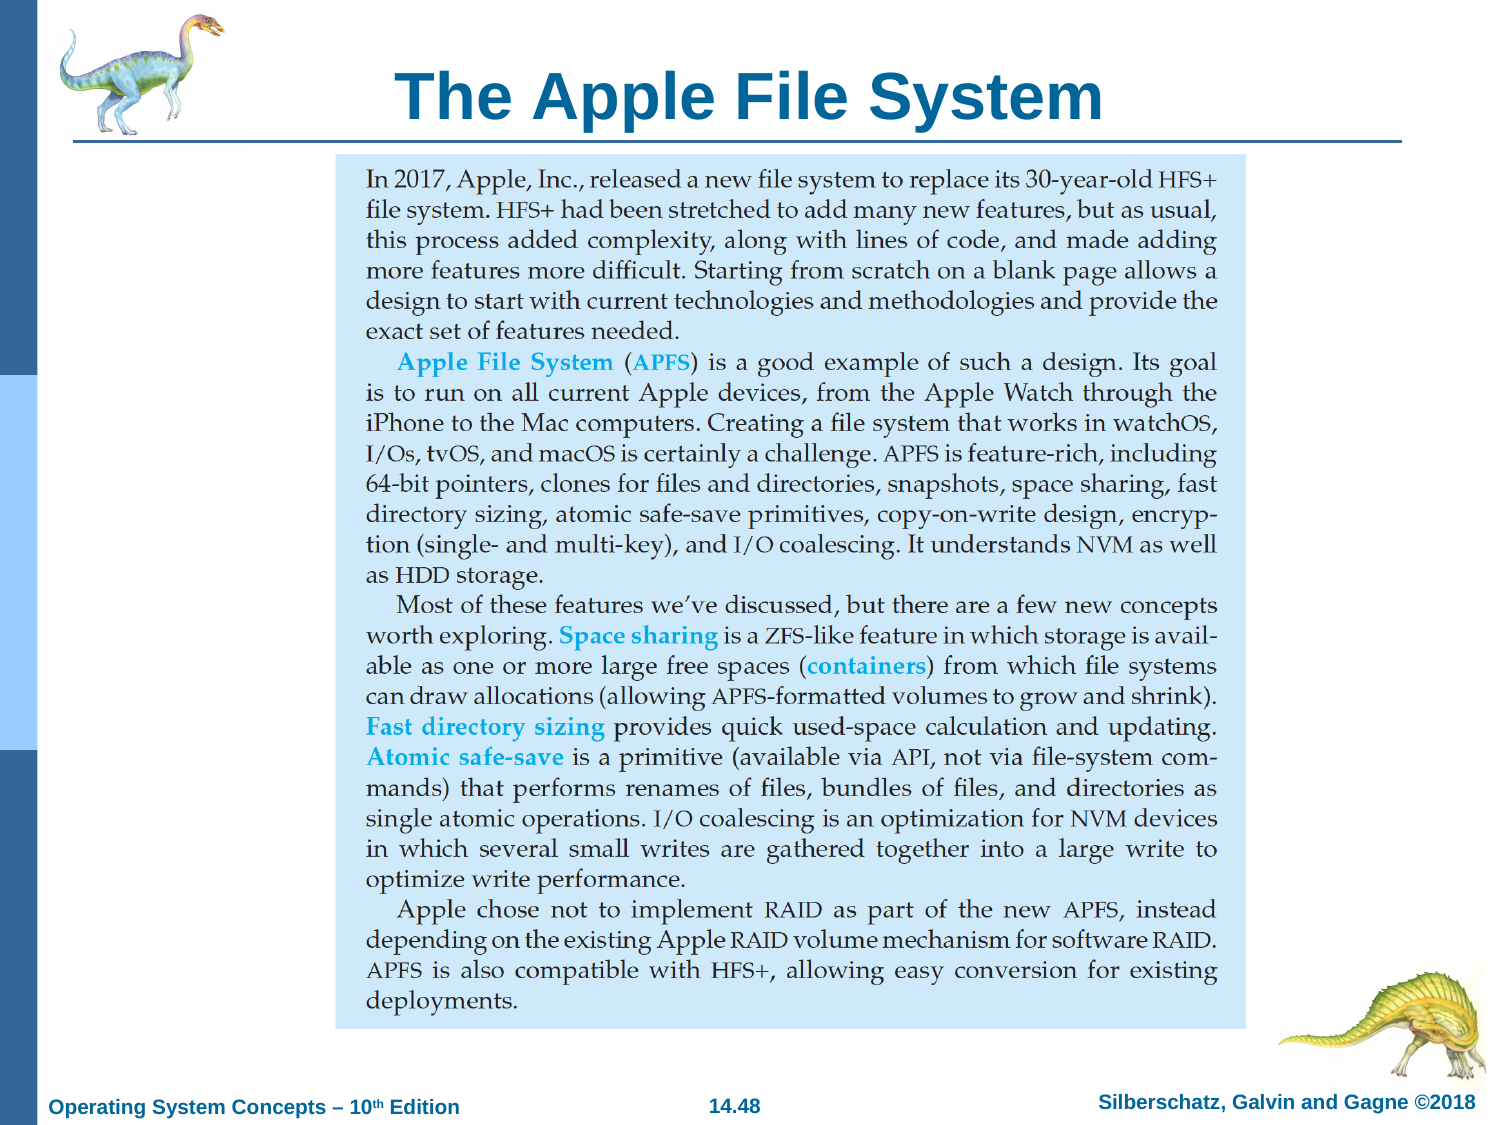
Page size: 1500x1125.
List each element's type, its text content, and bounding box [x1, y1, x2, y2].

picture [1275, 959, 1486, 1090]
picture [331, 154, 1246, 1029]
picture [46, 0, 243, 149]
picture [1415, 1094, 1423, 1099]
title The Apple File System [75, 45, 1426, 141]
